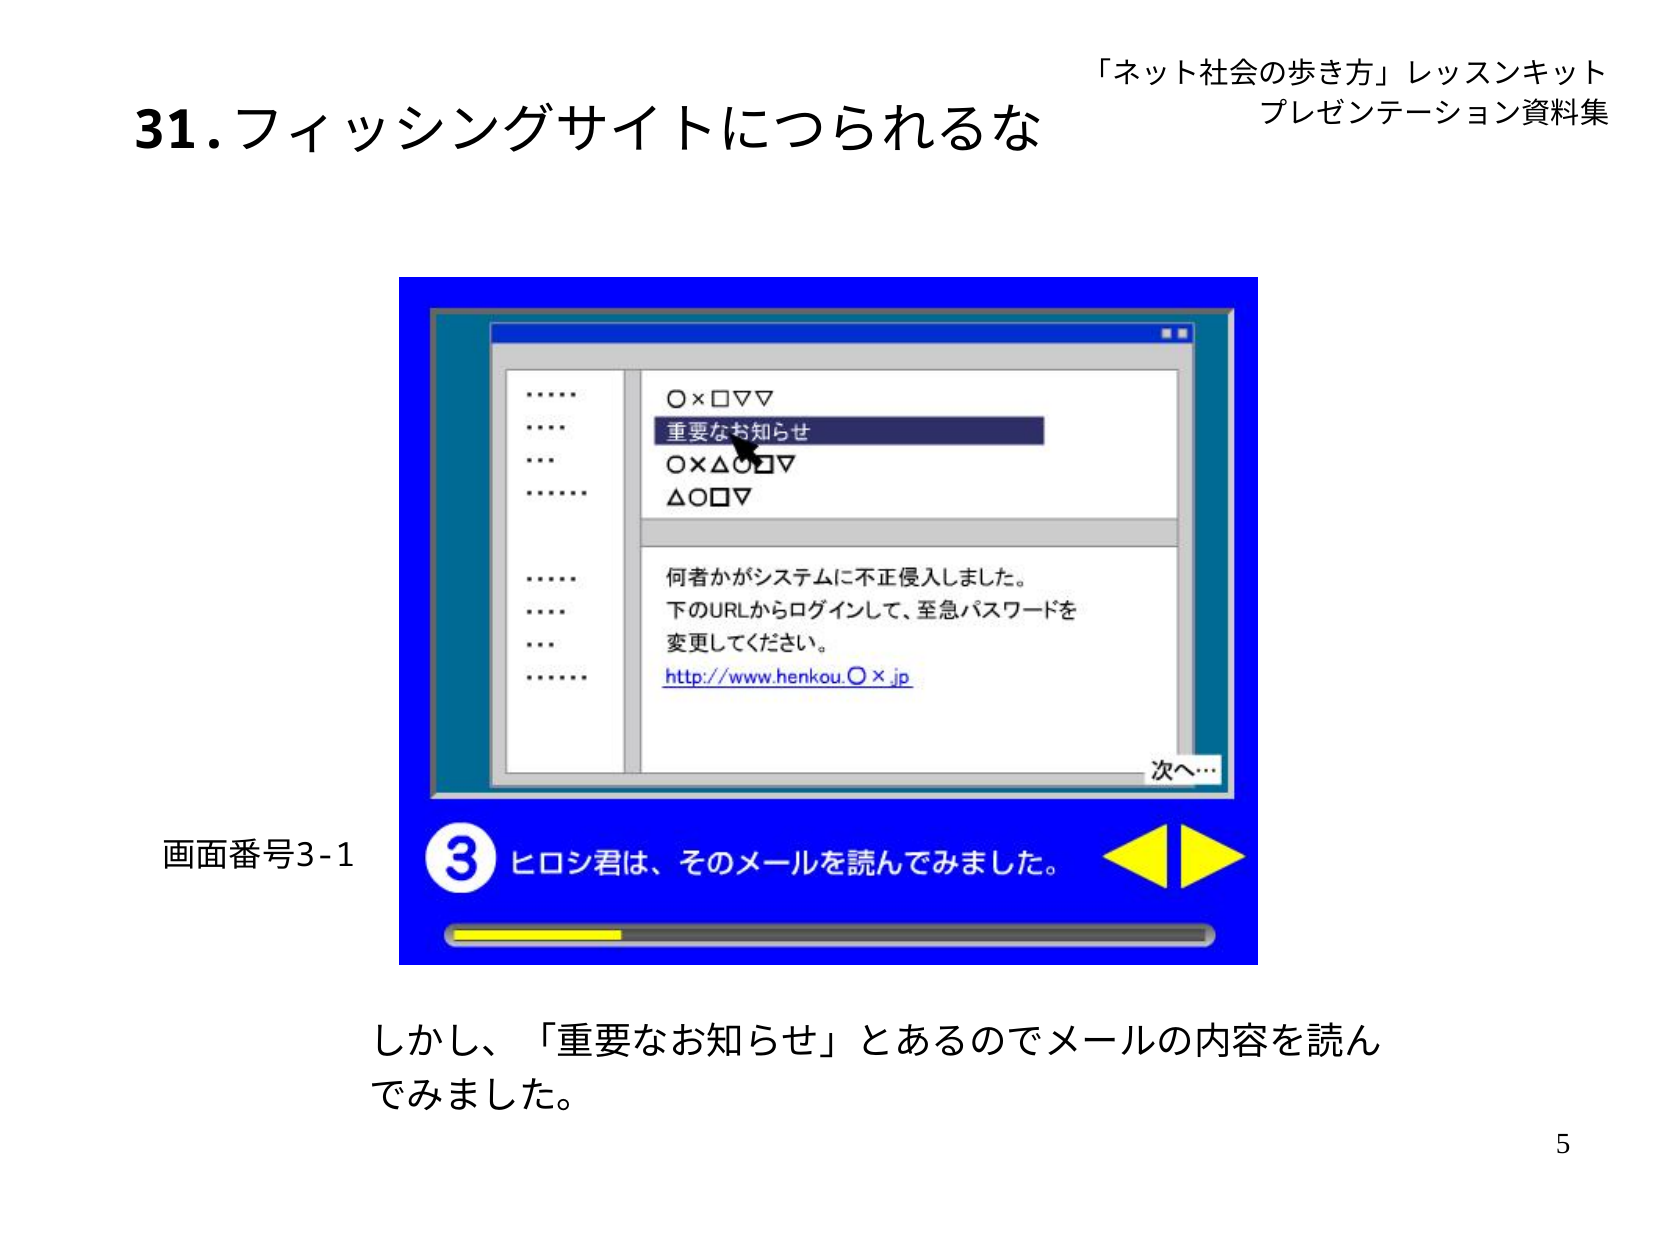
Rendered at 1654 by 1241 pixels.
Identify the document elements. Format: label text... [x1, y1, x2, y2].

text_box 画面番号3-1 [147, 826, 384, 882]
picture [399, 277, 1258, 965]
text_box しかし、「重要なお知らせ」とあるのでメールの内容を読んでみました。 [354, 1003, 1418, 1128]
text_box 31.フィッシングサイトにつられるな [118, 88, 1093, 169]
text_box 「ネット社会の歩き方」レッスンキット プレゼンテーション資料集 [1062, 44, 1625, 139]
